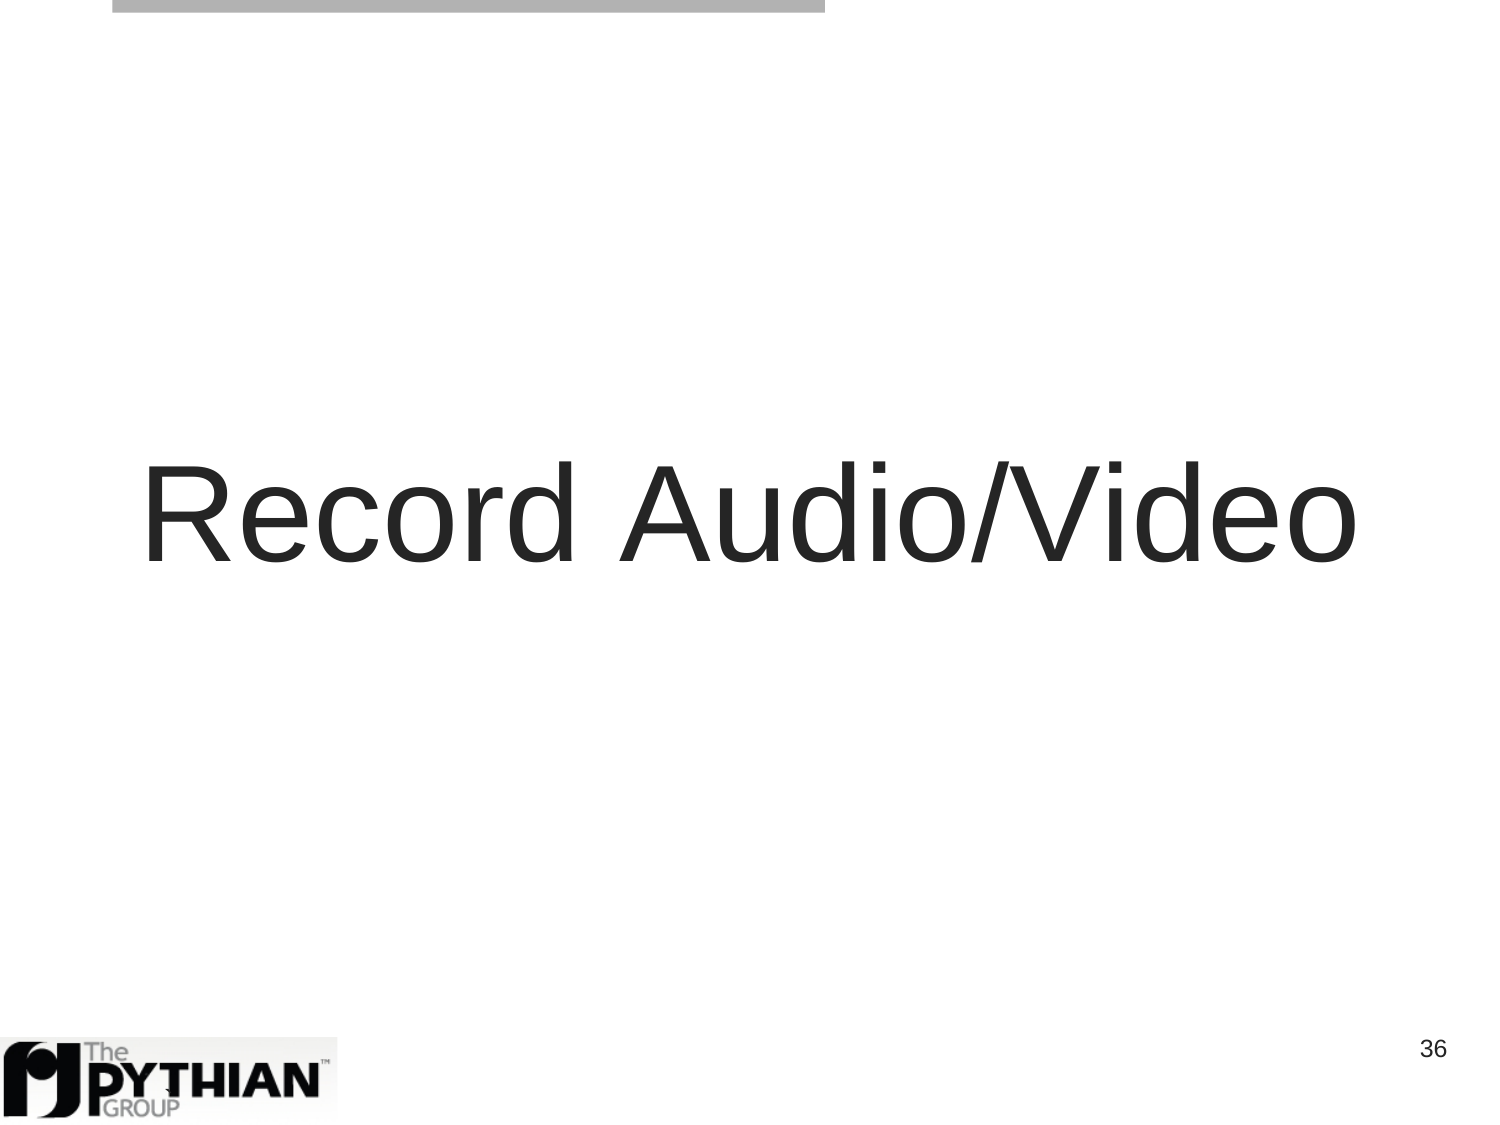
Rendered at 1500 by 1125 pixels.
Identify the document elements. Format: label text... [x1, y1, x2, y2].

picture [0, 1037, 338, 1125]
text_box Record Audio/Video [37, 0, 1463, 1013]
text_box <number> [1112, 1024, 1463, 1103]
